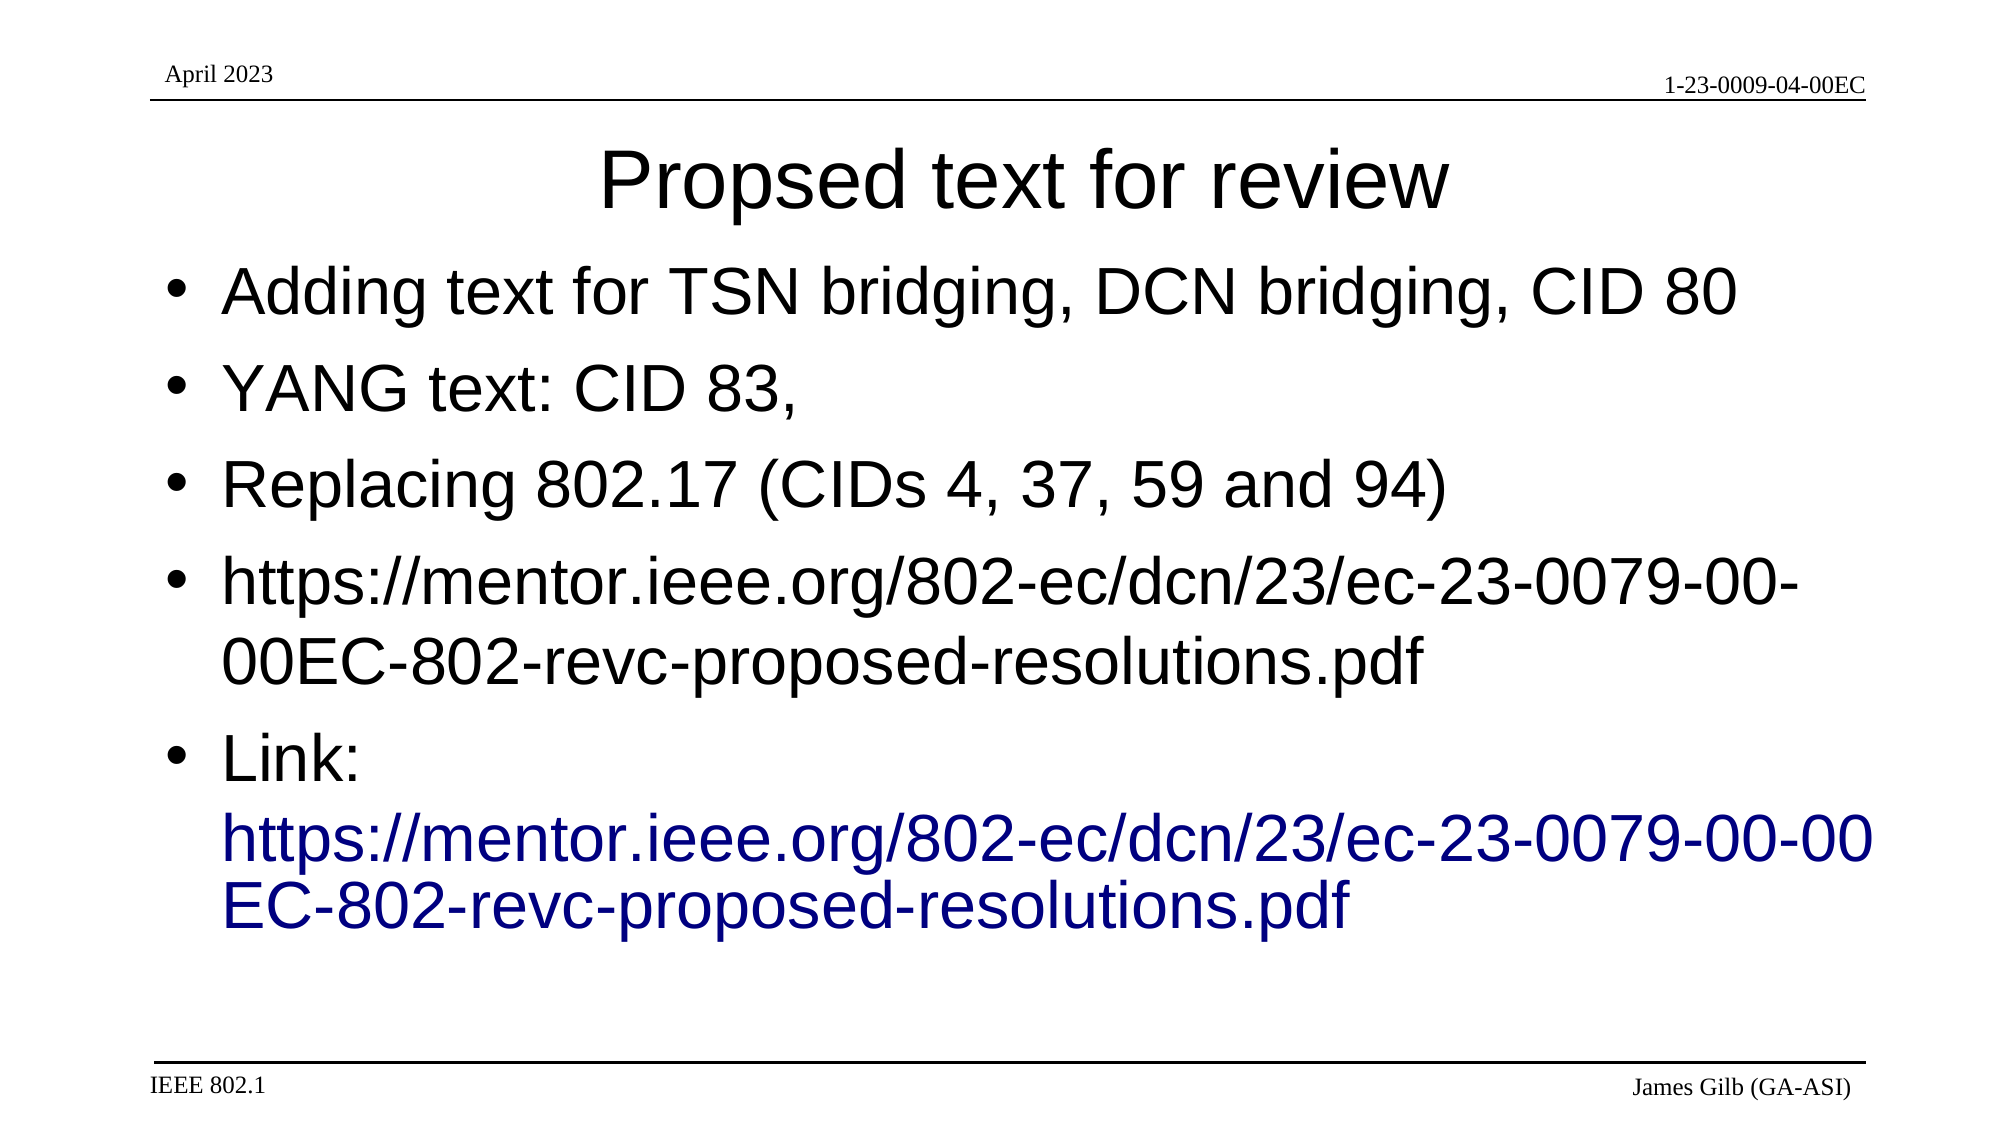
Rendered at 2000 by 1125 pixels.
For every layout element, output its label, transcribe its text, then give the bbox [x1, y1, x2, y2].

list Adding text for TSN bridging, DCN bridging, CID 80 YANG text: CID 83, Replacing 802.17 (CIDs 4, 37, 59 and 94) https://mentor.ieee.org/802-ec/dcn/23/ec-23-0079-00-00EC-802-revc-proposed-resolutions.pdf Link: https://mentor.ieee.org/802-ec/dcn/23/ec-23-0079-00-00EC-802-revc-proposed-resolutions.pdf [150, 239, 1900, 1051]
title Propsed text for review [149, 112, 1900, 238]
